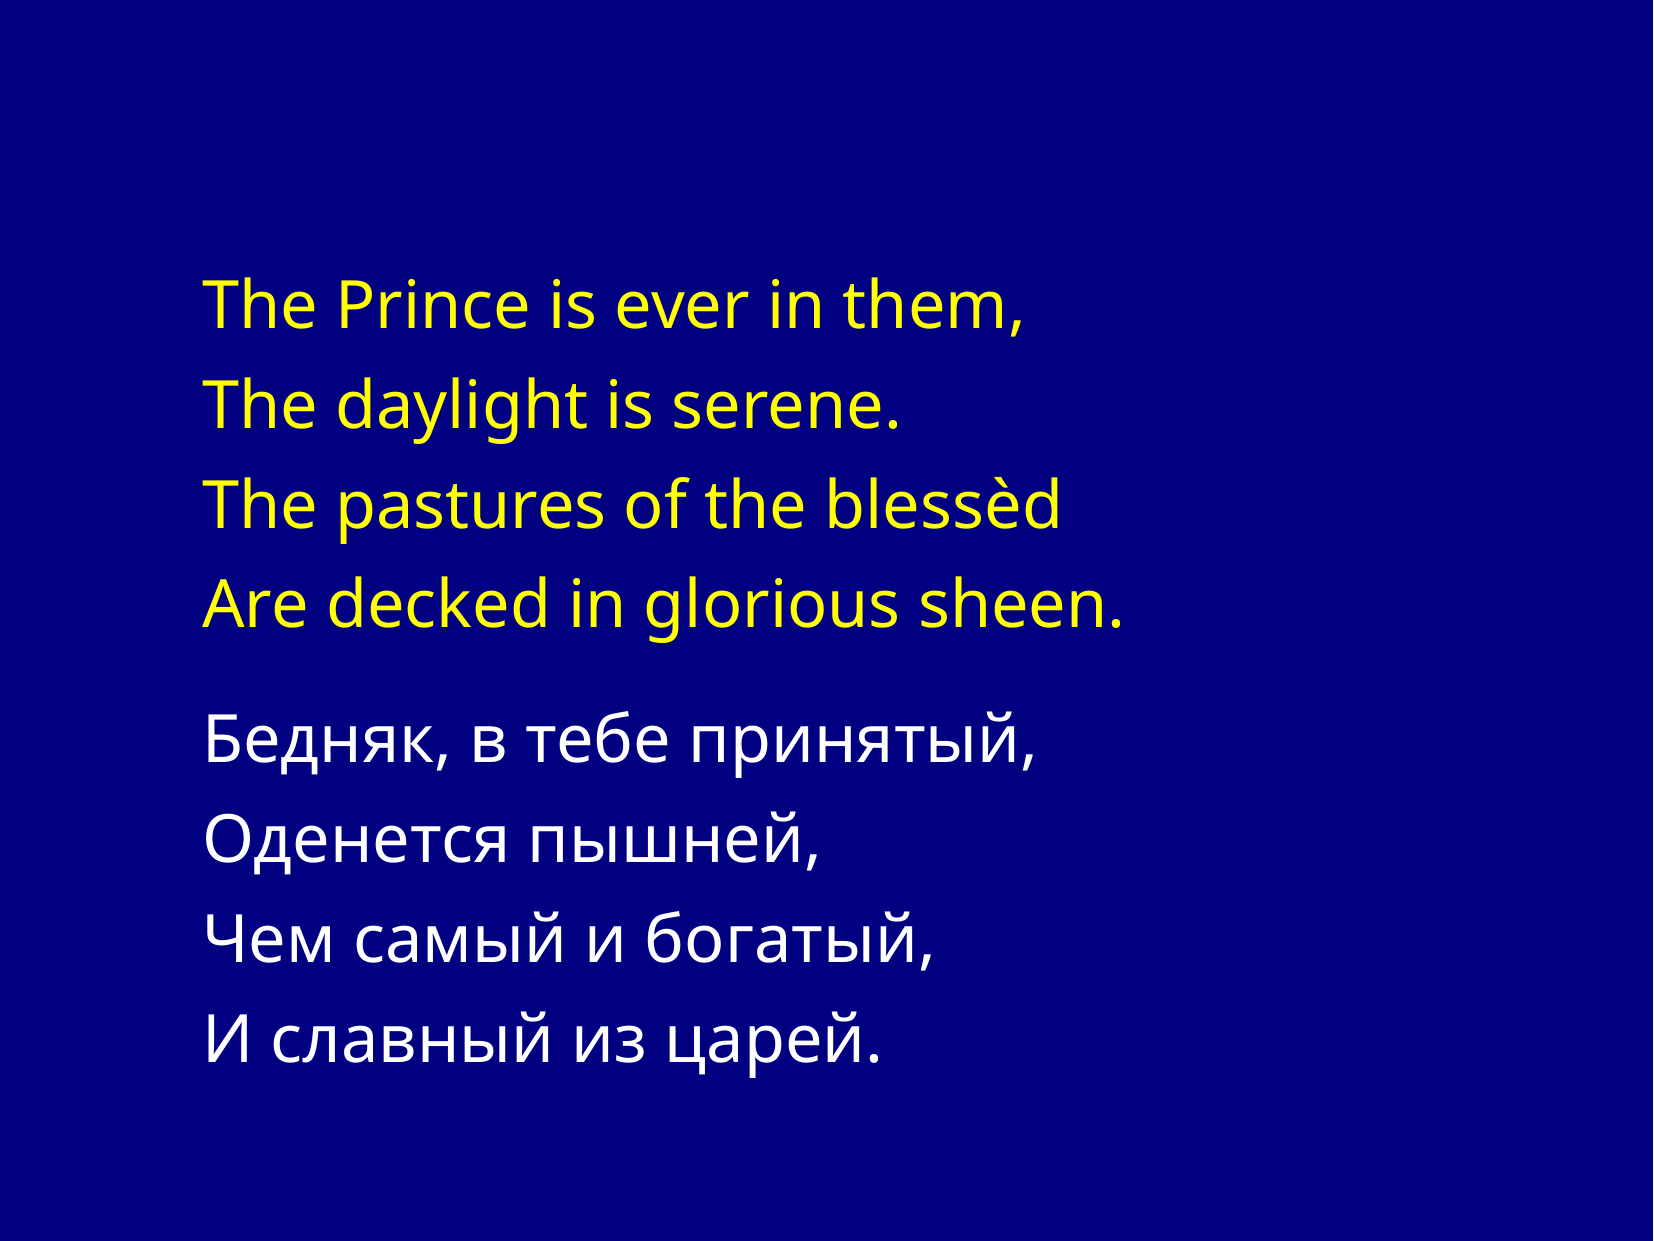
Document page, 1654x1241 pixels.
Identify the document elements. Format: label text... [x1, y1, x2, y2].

text_box Бедняк, в тебе принятый, Оденется пышней, Чем самый и богатый, И славный из царей. [75, 675, 1576, 1163]
text_box The Prince is ever in them, The daylight is serene. The pastures of the blessèd Are decked in glorious sheen. [75, 150, 1576, 638]
